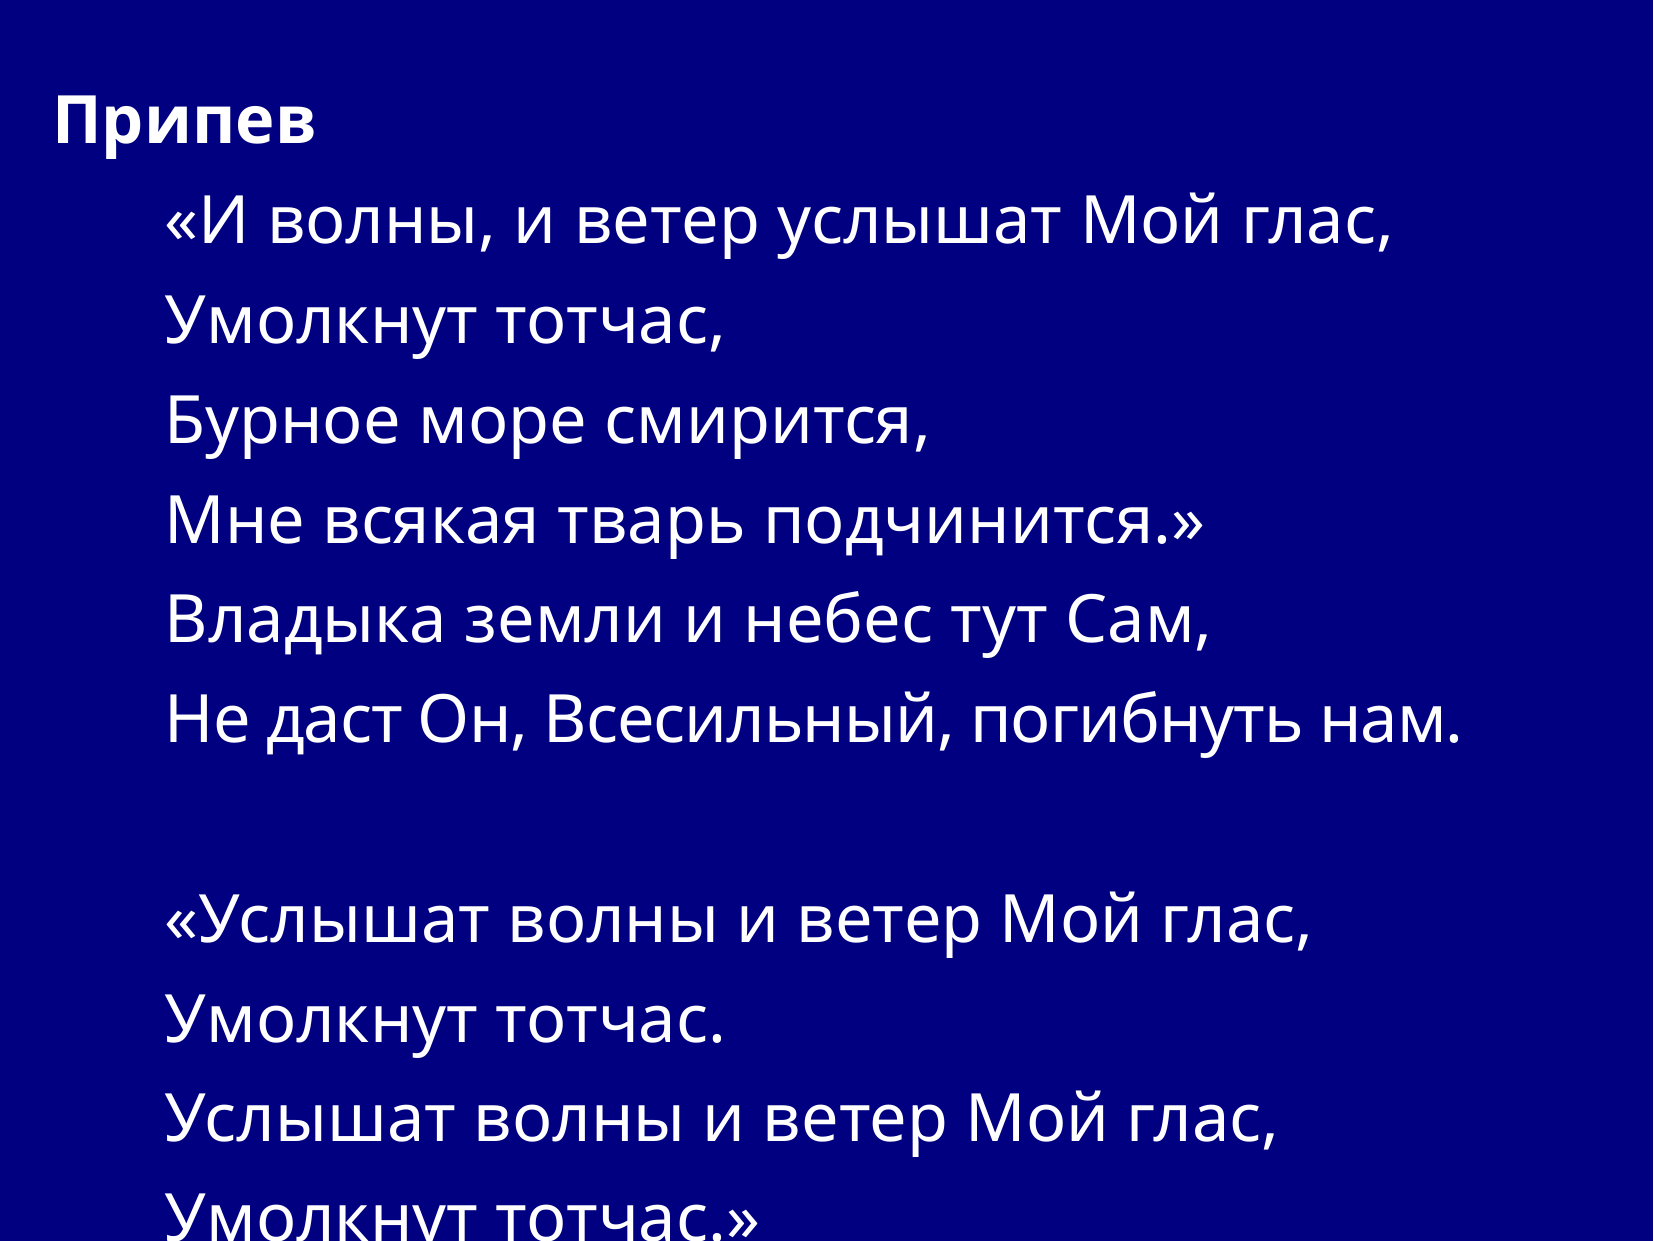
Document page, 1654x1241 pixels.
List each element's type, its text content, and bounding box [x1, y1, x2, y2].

text_box Припев «И волны, и ветер услышат Мой глас, Умолкнут тотчас, Бурное море смирится, Мне всякая тварь подчинится.» Владыка земли и небес тут Сам, Не даст Он, Всесильный, погибнуть нам. «Услышат волны и ветер Мой глас, Умолкнут тотчас. Услышат волны и ветер Мой глас, Умолкнут тотчас.» [37, 56, 1653, 1163]
